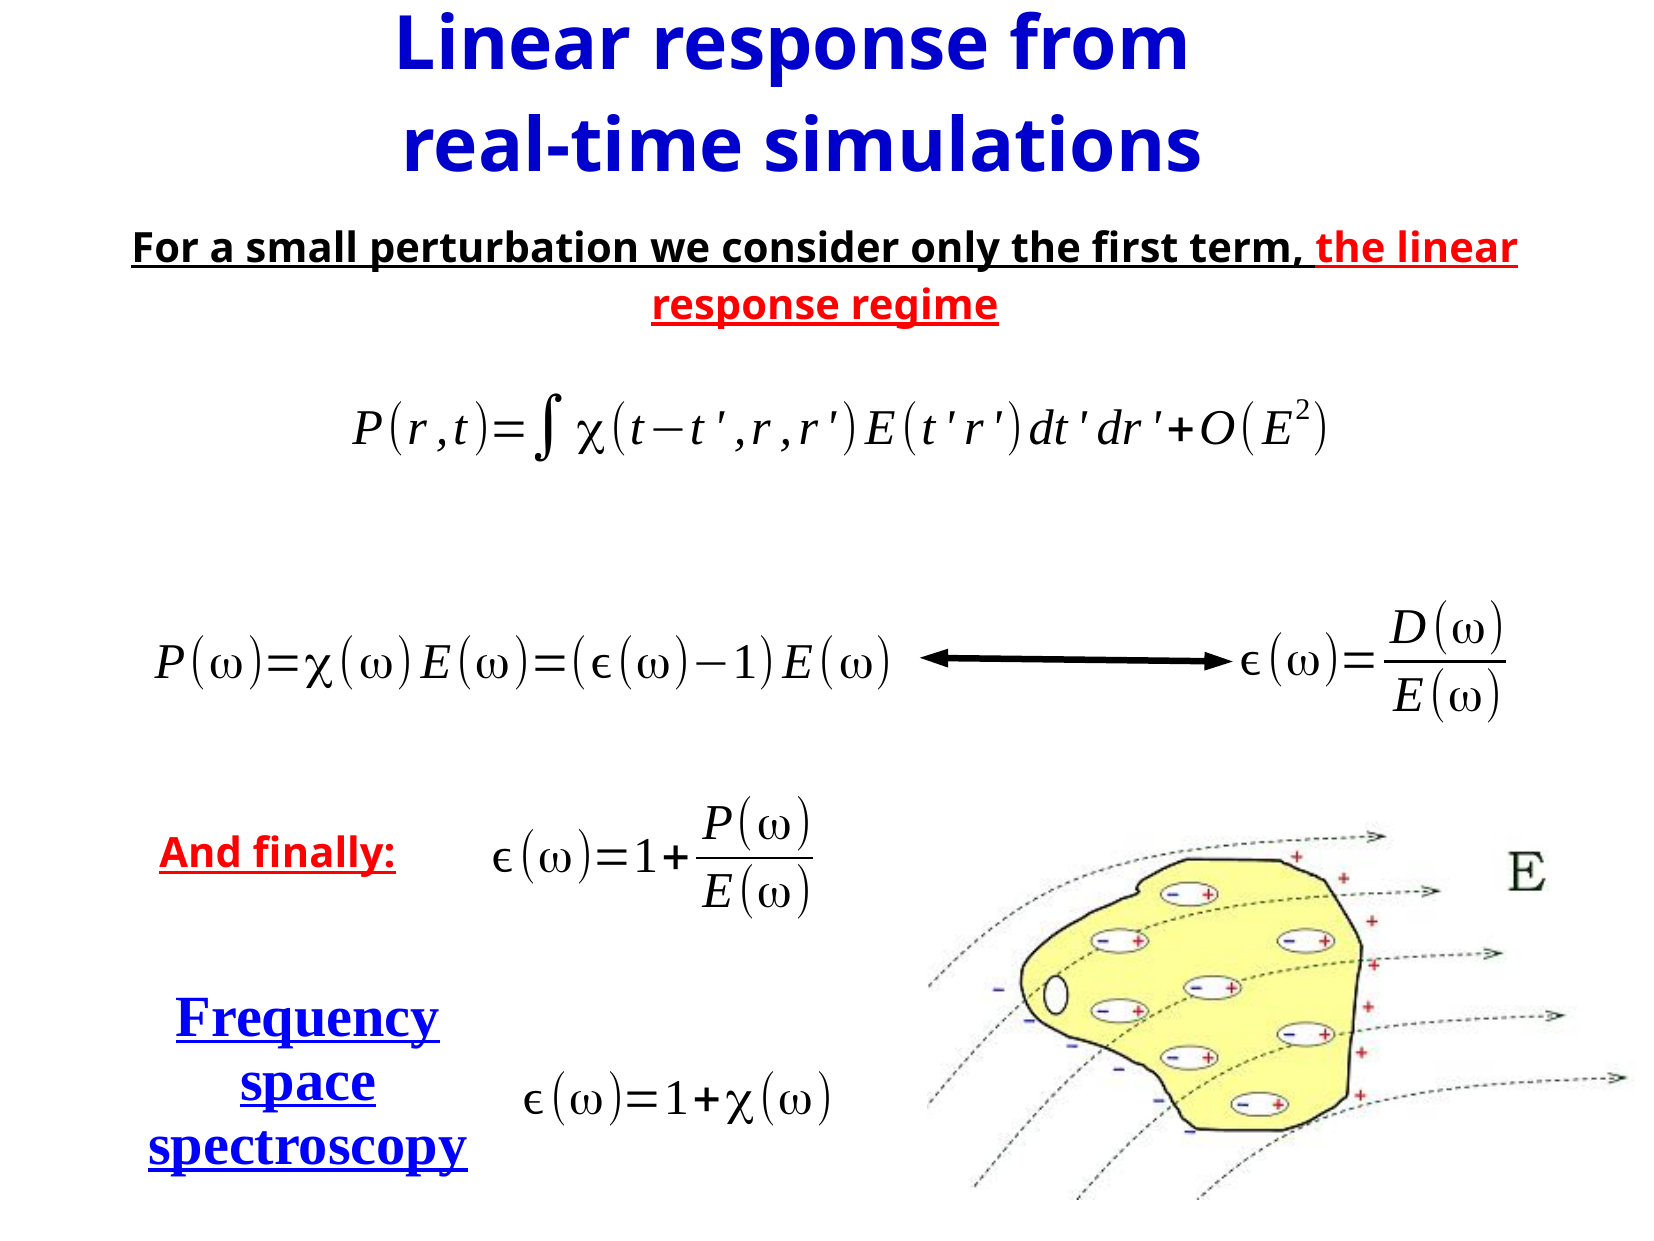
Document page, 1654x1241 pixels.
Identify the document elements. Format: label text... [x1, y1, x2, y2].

chart [1232, 597, 1516, 726]
chart [485, 794, 822, 922]
picture [927, 808, 1636, 1201]
text_box For a small perturbation we consider only the first term, the linear response regime [45, 210, 1606, 362]
text_box Frequency space spectroscopy [47, 976, 569, 1186]
chart [342, 390, 1337, 466]
text_box And finally: [0, 815, 485, 899]
chart [515, 1068, 841, 1129]
title Linear response from real-time simulations [15, 4, 1591, 179]
chart [145, 632, 899, 693]
